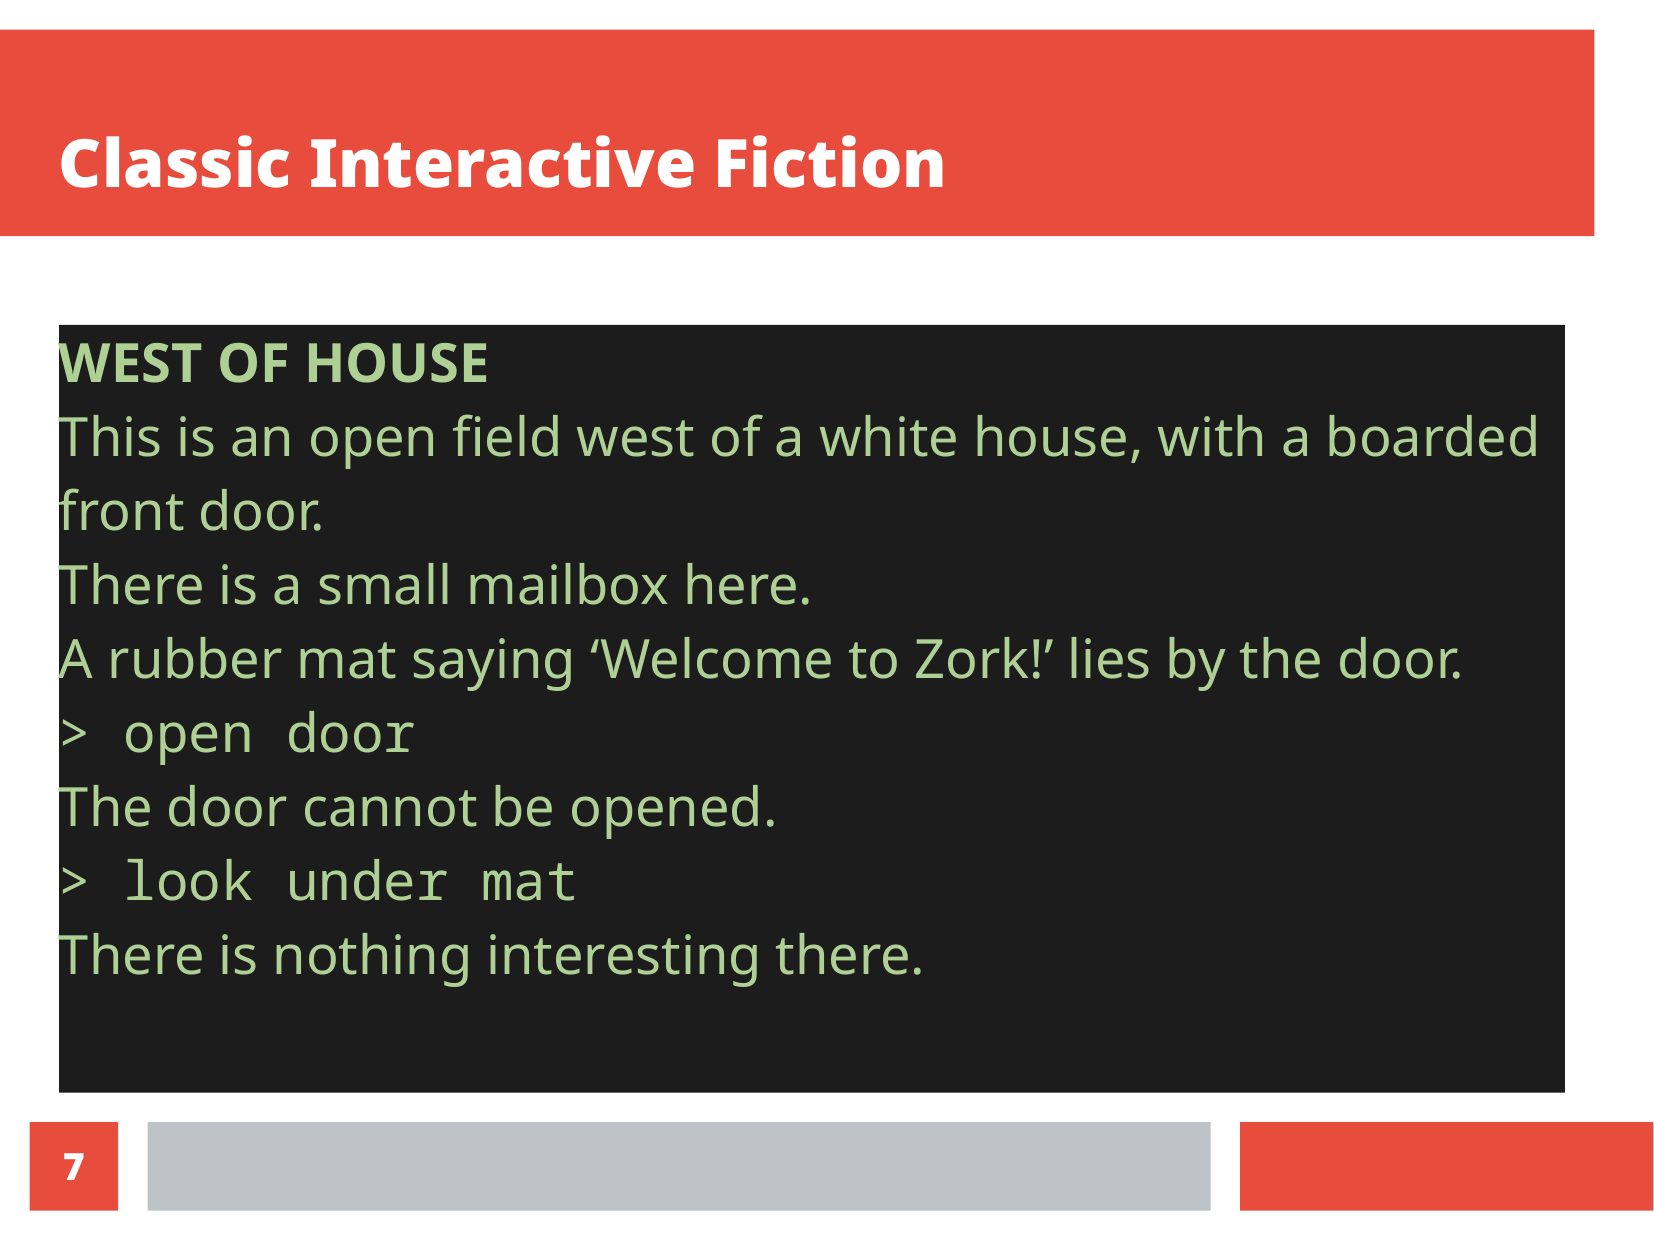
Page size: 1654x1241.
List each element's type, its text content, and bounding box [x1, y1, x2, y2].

subtitle WEST OF HOUSE This is an open field west of a white house, with a boarded front door. There is a small mailbox here. A rubber mat saying ‘Welcome to Zork!’ lies by the door. > open door The door cannot be opened. > look under mat There is nothing interesting there. [59, 324, 1565, 1093]
title Classic Interactive Fiction [59, 59, 1595, 207]
